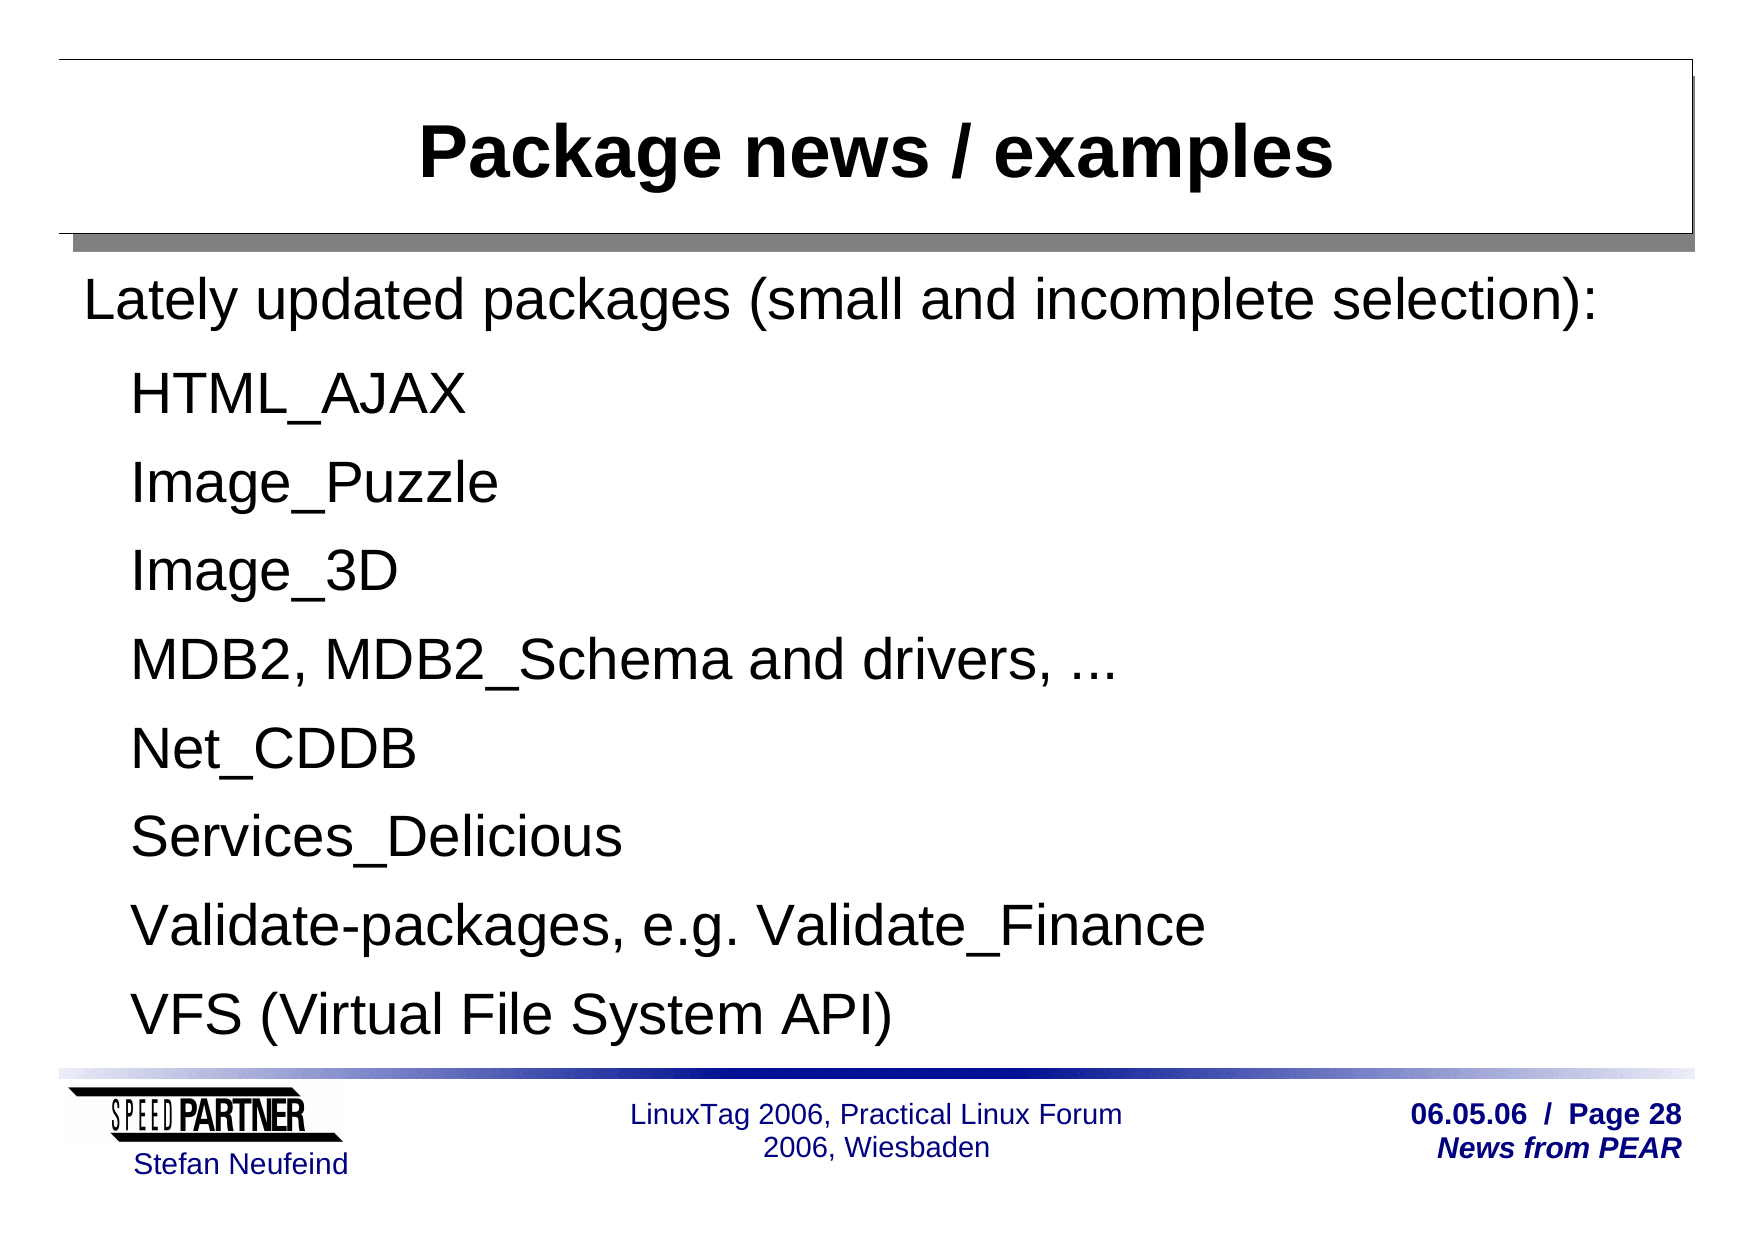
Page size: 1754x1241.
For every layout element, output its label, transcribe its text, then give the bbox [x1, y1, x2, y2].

title Package news / examples [59, 59, 1695, 244]
list Lately updated packages (small and incomplete selection): HTML_AJAX Image_Puzzle Image_3D MDB2, MDB2_Schema and drivers, ... Net_CDDB Services_Delicious Validate-packages, e.g. Validate_Finance VFS (Virtual File System API) [71, 266, 1695, 1049]
picture [64, 1082, 348, 1146]
picture [59, 1068, 1695, 1079]
